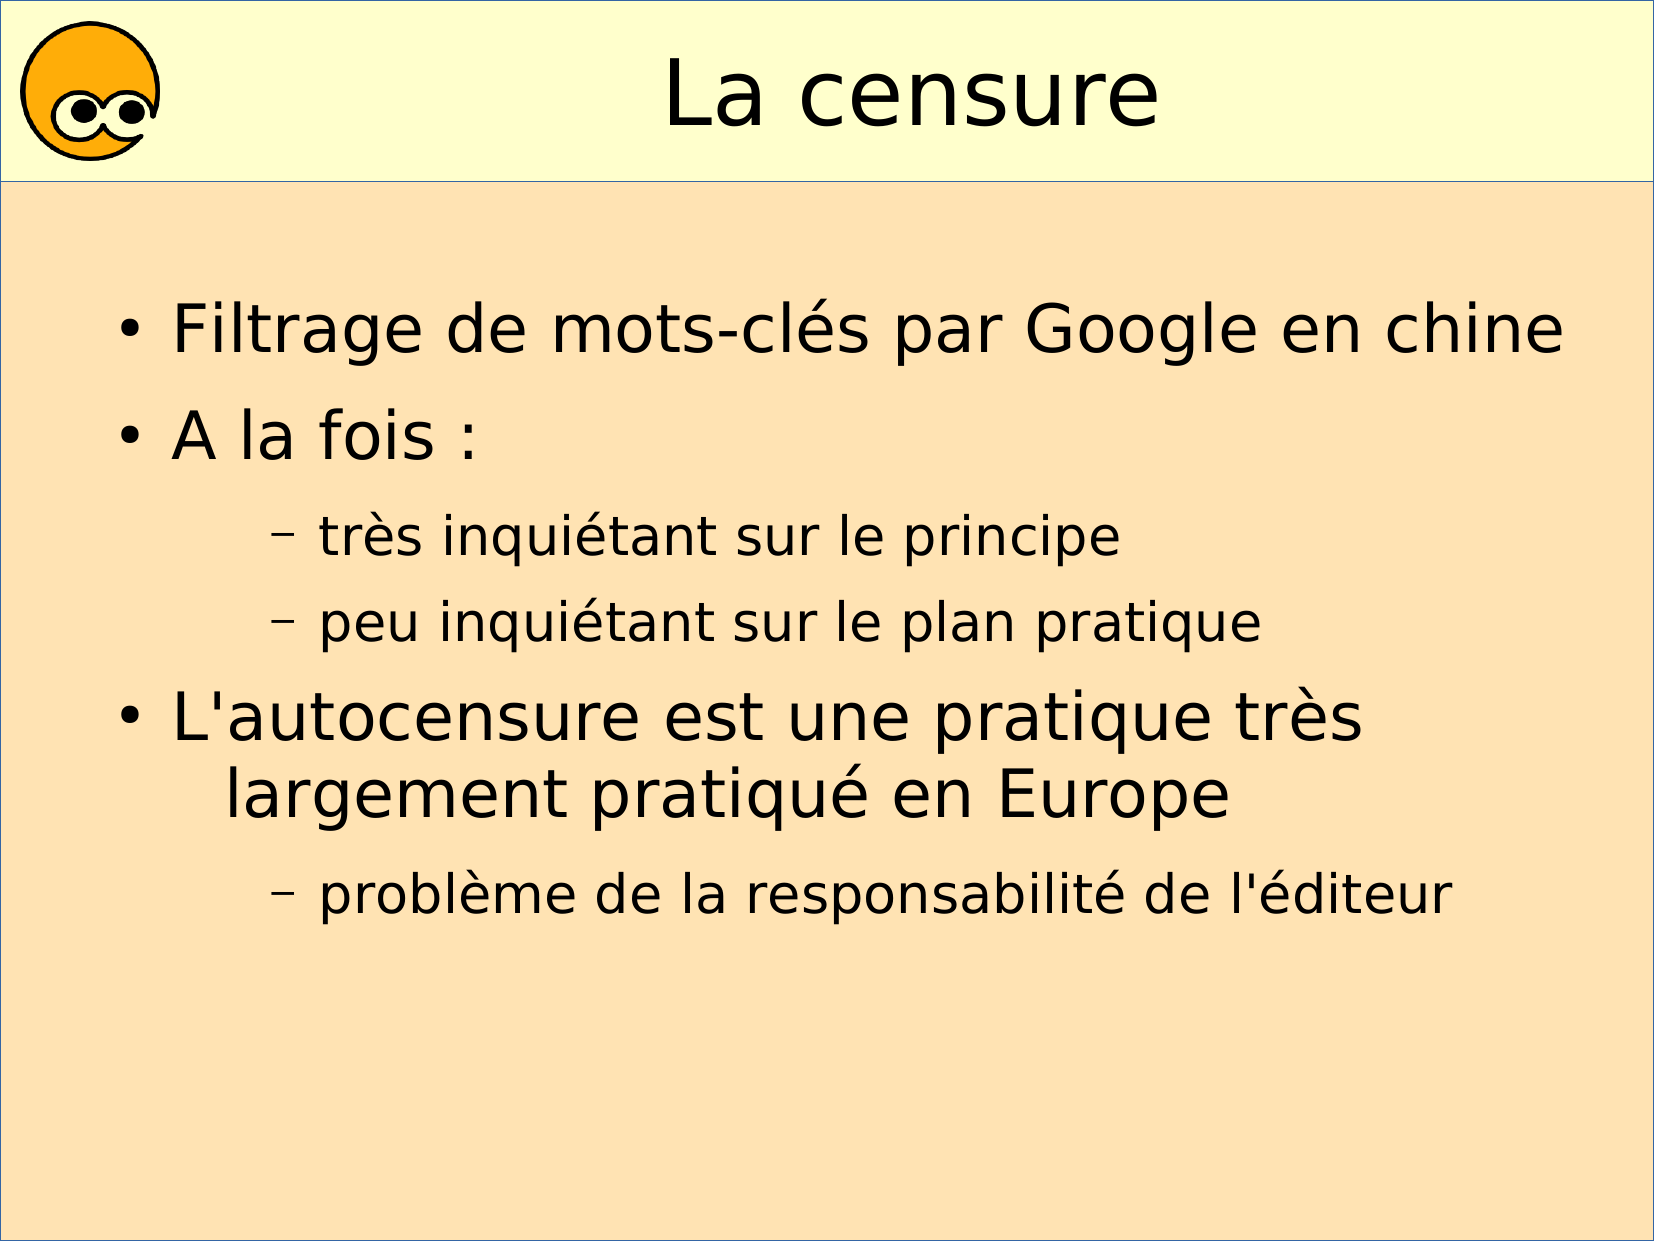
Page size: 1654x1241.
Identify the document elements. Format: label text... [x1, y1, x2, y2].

title La censure [203, 33, 1620, 154]
picture [20, 21, 160, 161]
list Filtrage de mots-clés par Google en chine A la fois : très inquiétant sur le principe peu inquiétant sur le plan pratique L'autocensure est une pratique très largement pratiqué en Europe problème de la responsabilité de l'éditeur [82, 290, 1571, 1109]
